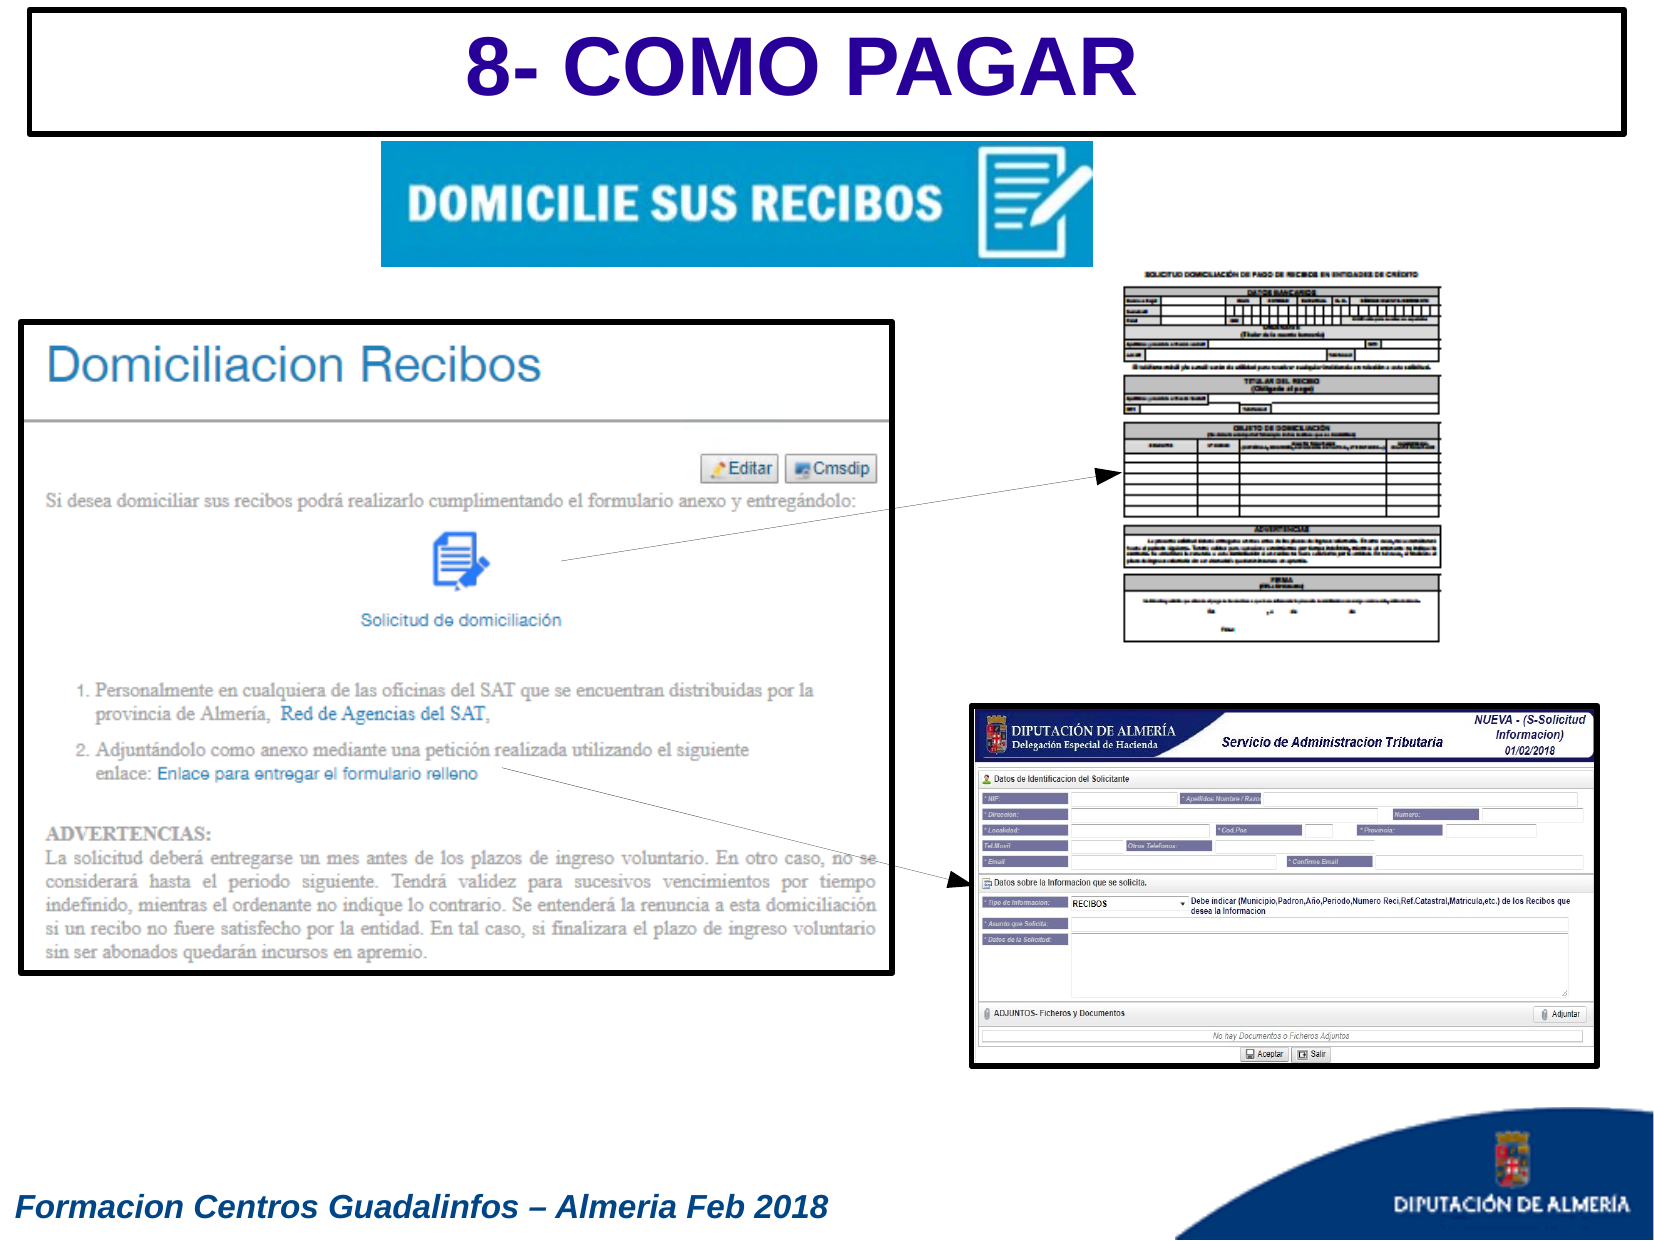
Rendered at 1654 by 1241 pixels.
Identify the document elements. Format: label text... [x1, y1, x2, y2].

picture [511, 184, 523, 222]
picture [527, 184, 569, 223]
picture [993, 161, 1050, 170]
picture [752, 183, 851, 223]
picture [408, 184, 508, 223]
picture [977, 144, 1067, 260]
picture [1122, 265, 1447, 650]
picture [994, 205, 1028, 216]
picture [1029, 165, 1093, 228]
picture [974, 708, 1595, 1063]
picture [614, 184, 640, 222]
picture [993, 221, 1024, 230]
picture [651, 184, 738, 222]
picture [854, 184, 944, 223]
picture [993, 176, 1050, 185]
picture [574, 184, 610, 223]
text_box 8- COMO PAGAR [29, 9, 1625, 134]
picture [1175, 1107, 1654, 1241]
picture [23, 324, 890, 971]
text_box Formacion Centros Guadalinfos – Almeria Feb 2018 [0, 1181, 845, 1234]
picture [993, 191, 1042, 201]
